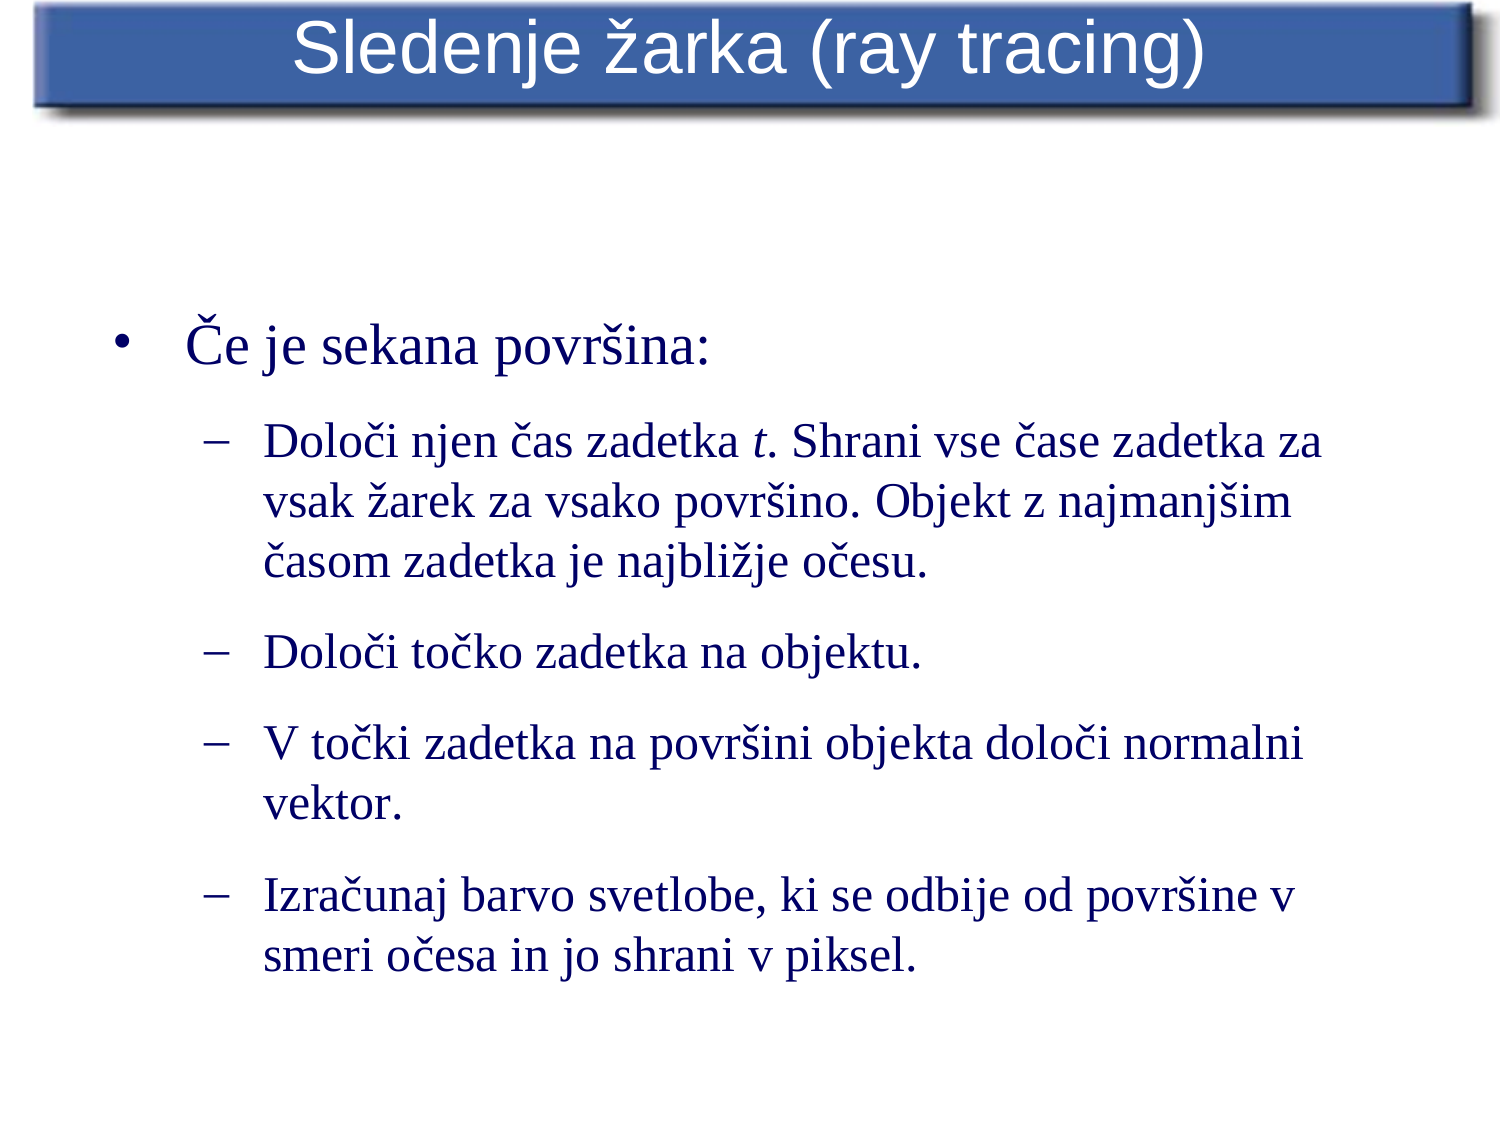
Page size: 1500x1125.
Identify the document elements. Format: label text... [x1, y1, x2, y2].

picture [32, 0, 1500, 127]
title Sledenje žarka (ray tracing) [112, 0, 1388, 97]
text_box Če je sekana površina: Določi njen čas zadetka t. Shrani vse čase zadetka za vsak žarek za vsako površino. Objekt z najmanjšim časom zadetka je najbližje očesu. Določi točko zadetka na objektu. V točki zadetka na površini objekta določi normalni vektor. Izračunaj barvo svetlobe, ki se odbije od površine v smeri očesa in jo shrani v piksel. [97, 298, 1405, 990]
